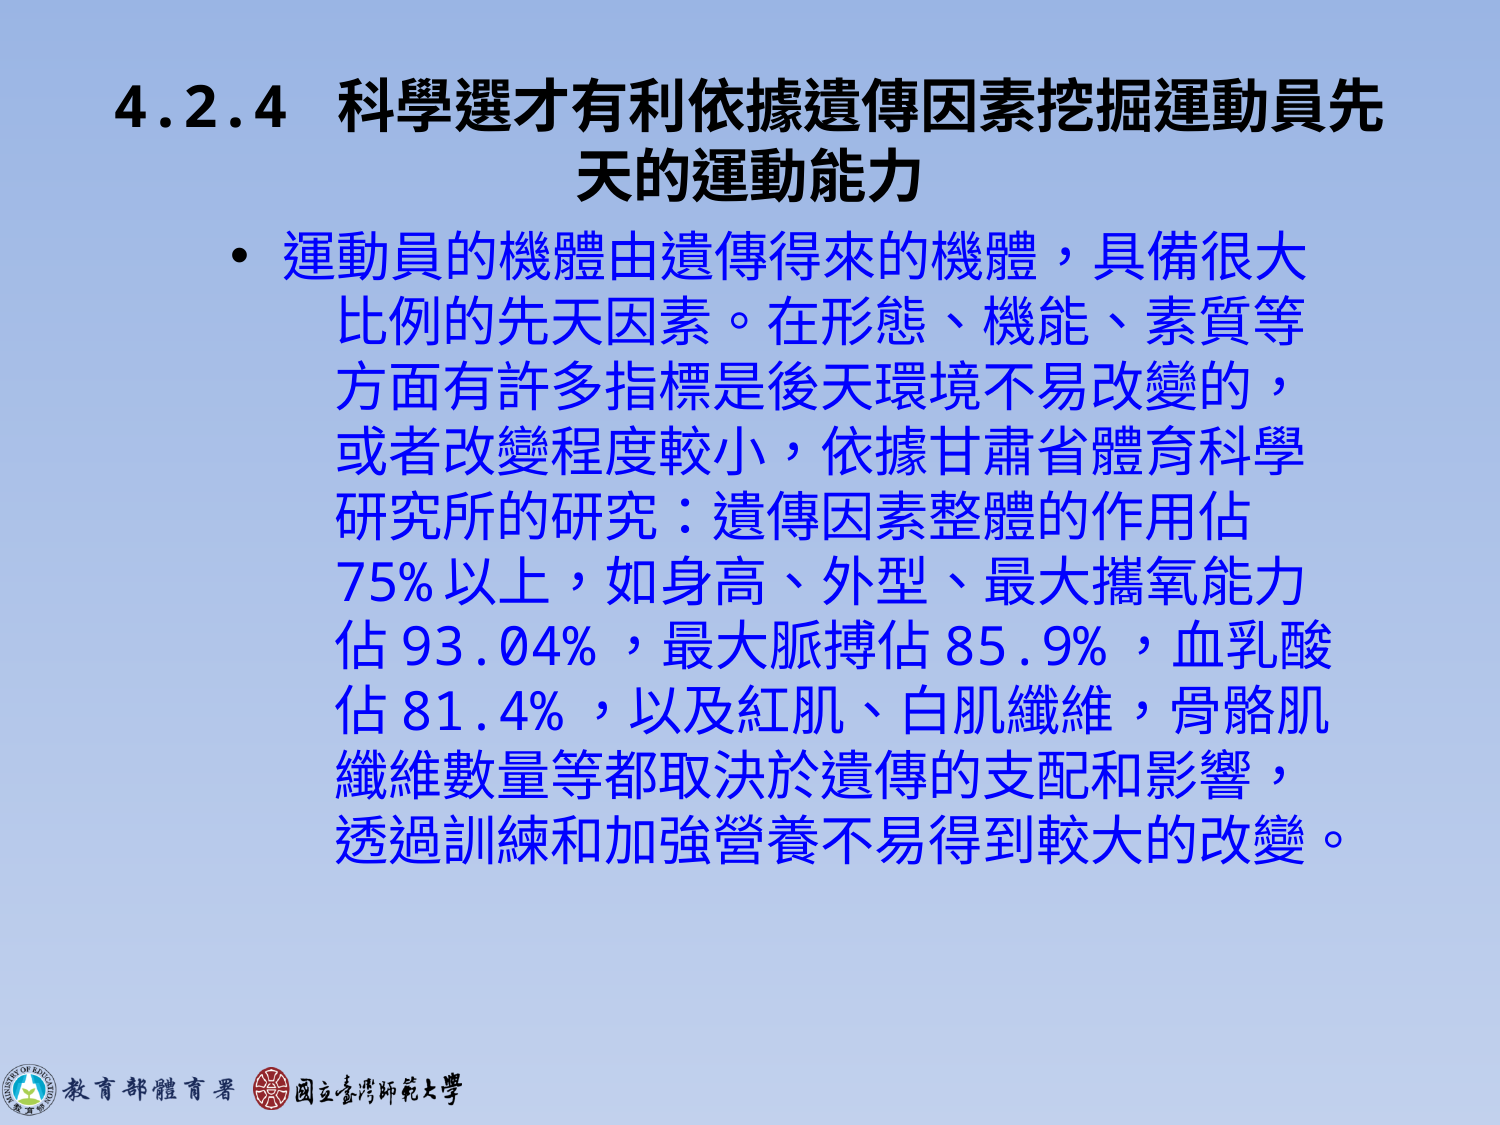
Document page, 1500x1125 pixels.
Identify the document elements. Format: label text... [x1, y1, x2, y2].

title 4.2.4 科學選才有利依據遺傳因素挖掘運動員先天的運動能力 [75, 45, 1426, 233]
list 運動員的機體由遺傳得來的機體，具備很大比例的先天因素。在形態、機能、素質等方面有許多指標是後天環境不易改變的，或者改變程度較小，依據甘肅省體育科學研究所的研究：遺傳因素整體的作用佔75%以上，如身高、外型、最大攜氧能力佔93.04%，最大脈搏佔85.9%，血乳酸佔81.4%，以及紅肌、白肌纖維，骨骼肌纖維數量等都取決於遺傳的支配和影響，透過訓練和加強營養不易得到較大的改變。 [214, 214, 1356, 930]
